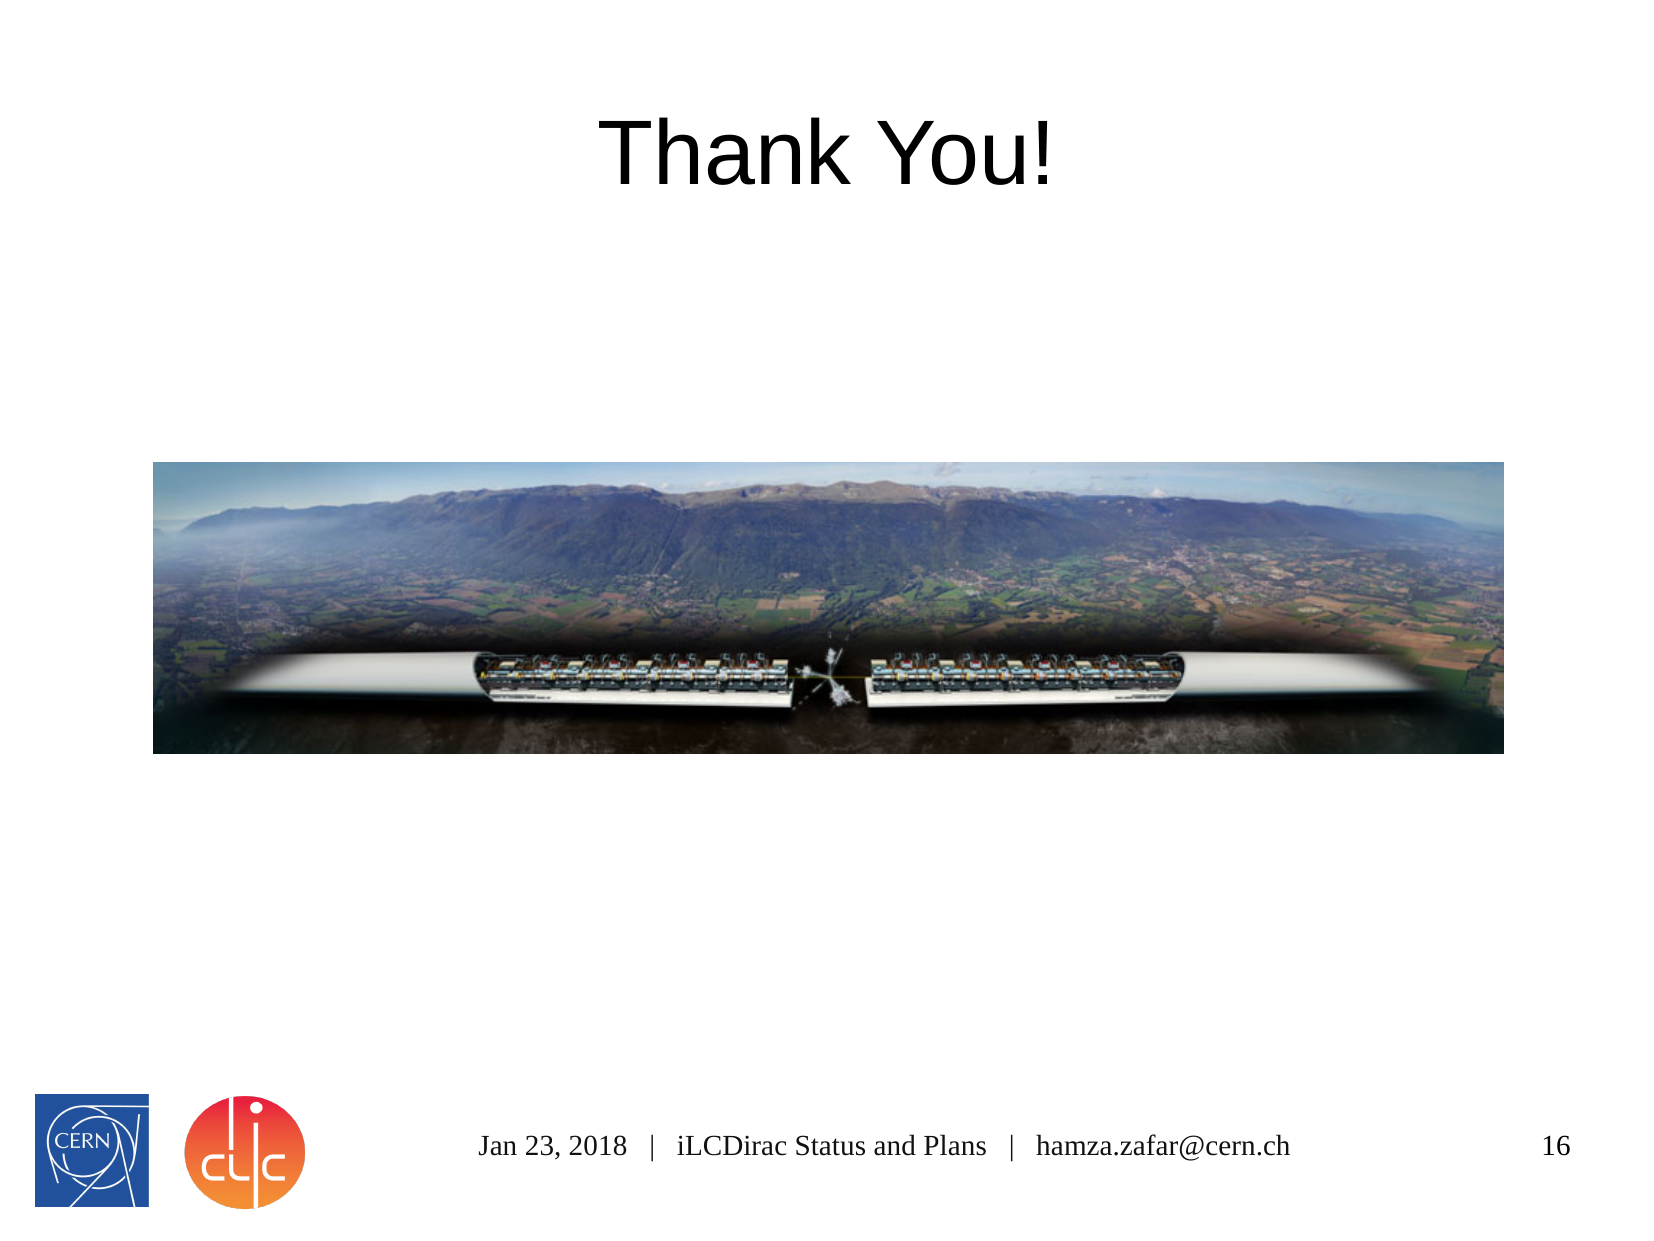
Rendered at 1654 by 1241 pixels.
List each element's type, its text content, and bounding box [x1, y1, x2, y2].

title Thank You! [82, 49, 1571, 257]
picture [153, 462, 1504, 754]
picture [35, 1094, 149, 1208]
picture [154, 1067, 335, 1237]
